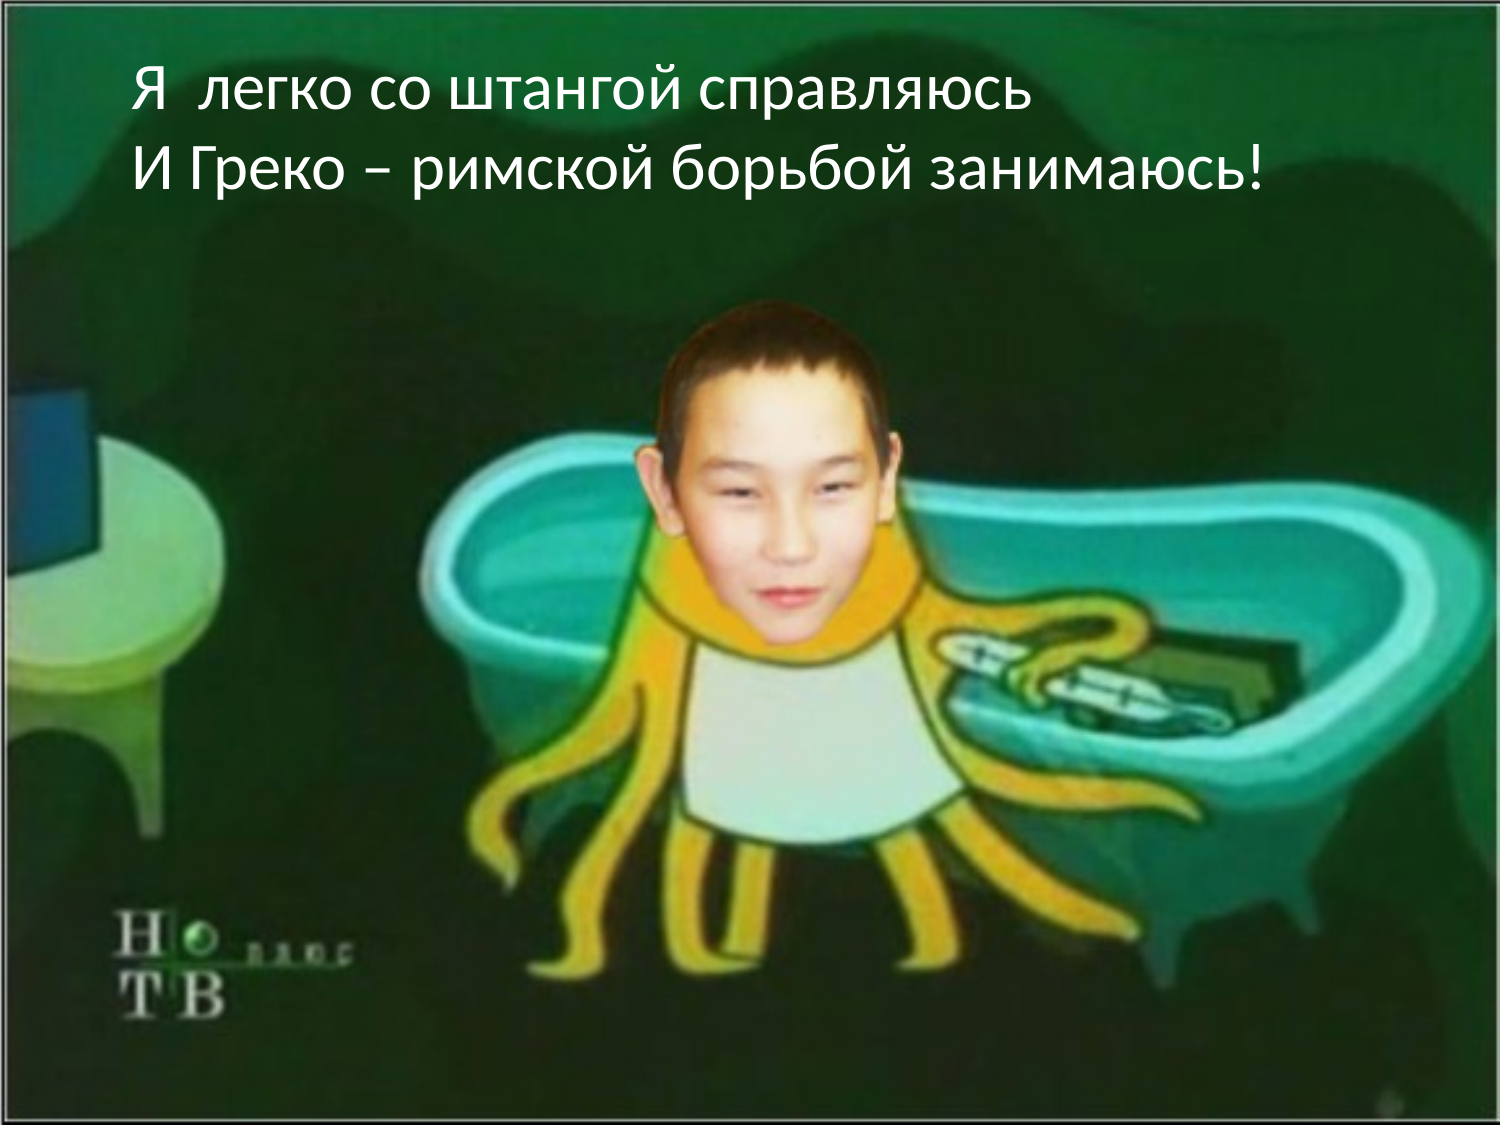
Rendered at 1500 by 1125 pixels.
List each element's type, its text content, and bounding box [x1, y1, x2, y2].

text_box Я легко со штангой справляюсь И Греко – римской борьбой занимаюсь! [117, 35, 1360, 290]
picture [0, 0, 1500, 1125]
